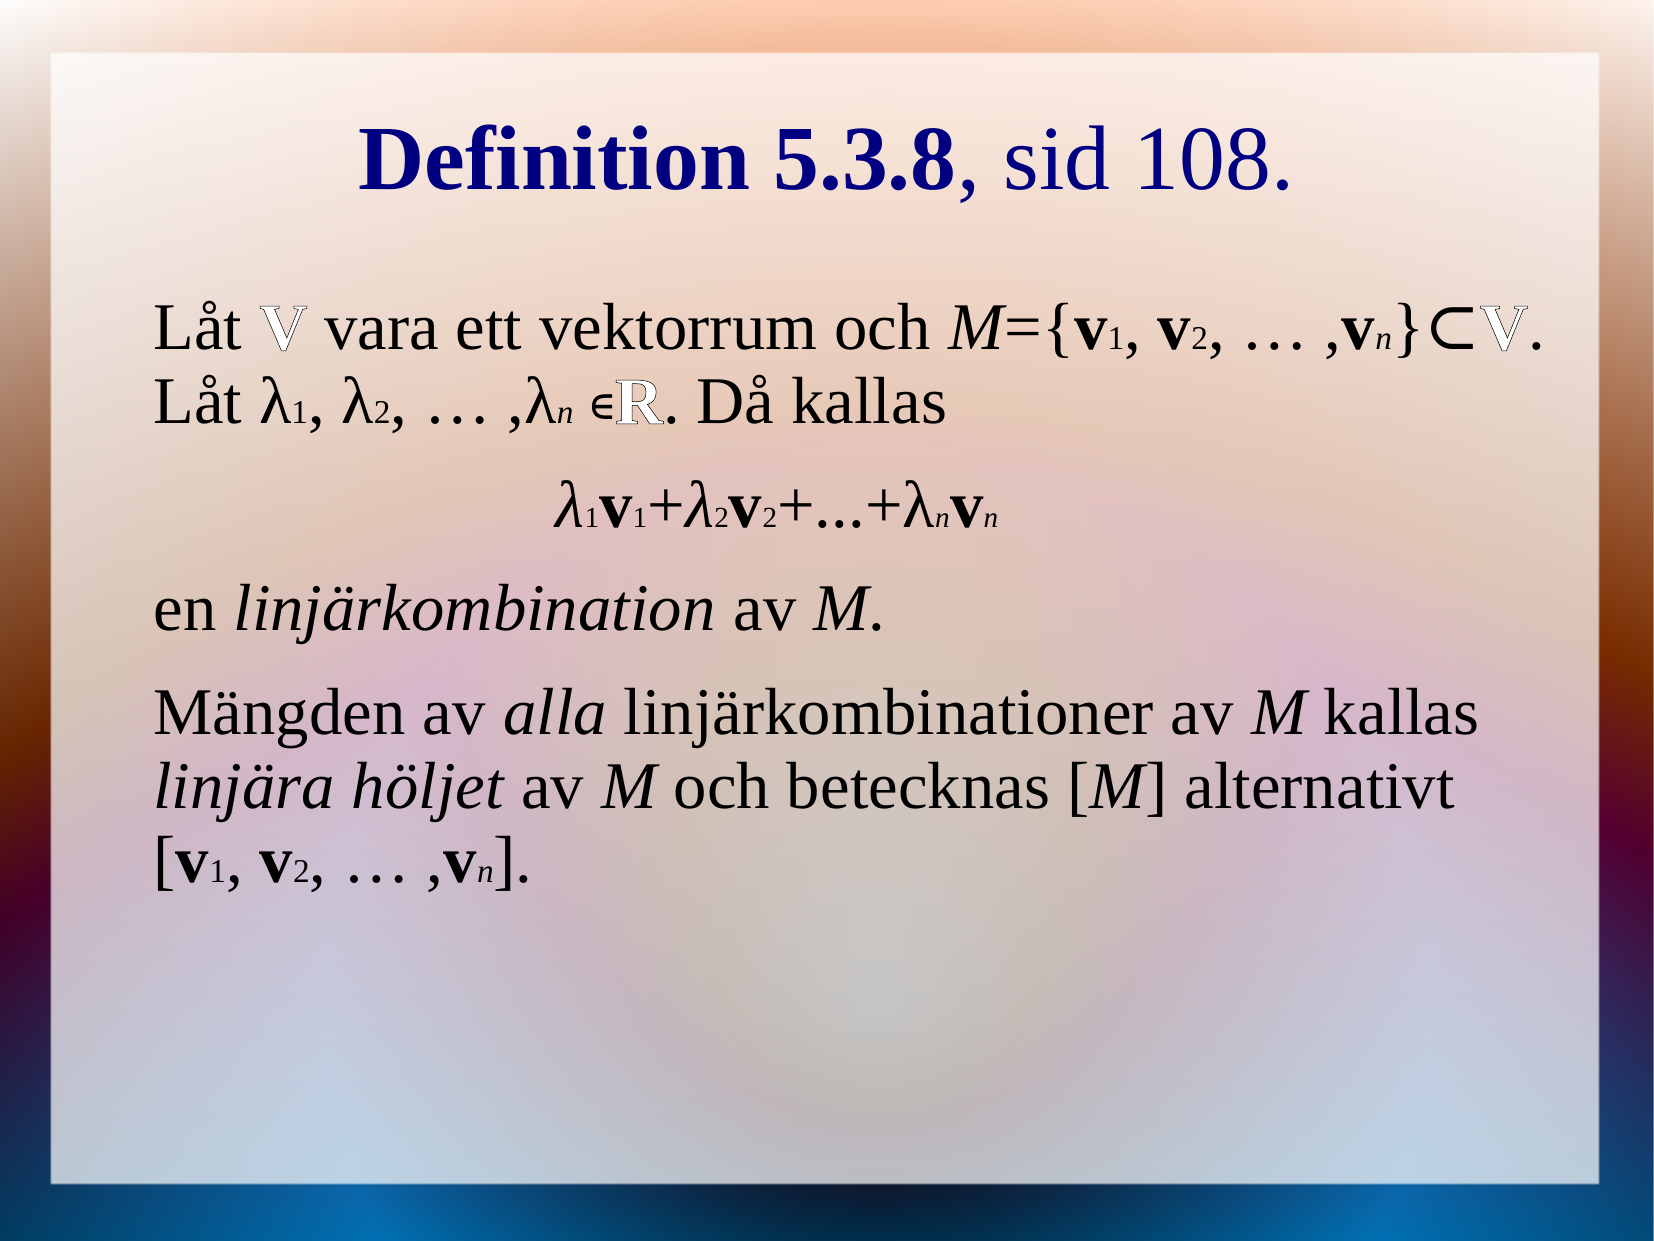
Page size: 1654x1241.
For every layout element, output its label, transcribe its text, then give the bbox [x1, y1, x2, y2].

list Låt V vara ett vektorrum och M={v1, v2, … ,vn}⊂V. Låt λ1, λ2, … ,λn ∊R. Då kallas λ1v1+λ2v2+...+λnvn en linjärkombination av M. Mängden av alla linjärkombinationer av M kallas linjära höljet av M och betecknas [M] alternativt [v1, v2, … ,vn]. [82, 290, 1571, 1019]
title Definition 5.3.8, sid 108. [82, 62, 1571, 256]
picture [0, 0, 1654, 1241]
